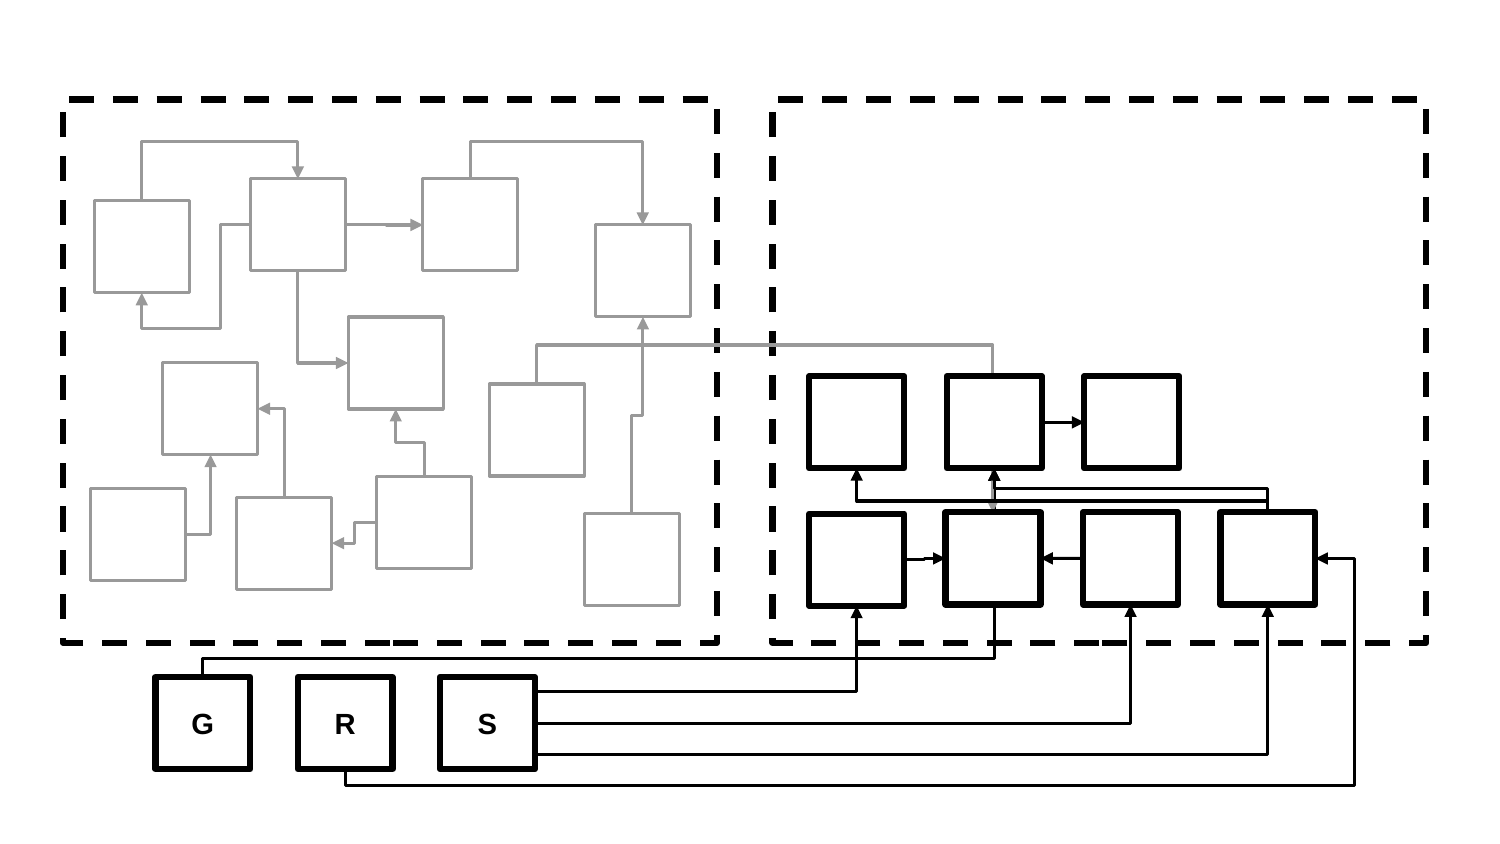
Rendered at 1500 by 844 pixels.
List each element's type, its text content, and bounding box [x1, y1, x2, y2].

text_box [1220, 512, 1316, 605]
text_box [945, 512, 1041, 605]
text_box [376, 476, 472, 569]
text_box G [155, 677, 251, 770]
text_box [94, 200, 190, 293]
text_box [489, 383, 585, 477]
text_box [422, 178, 518, 271]
text_box [90, 488, 186, 581]
text_box [595, 224, 691, 317]
text_box [250, 178, 346, 271]
text_box [1082, 512, 1178, 605]
text_box [809, 376, 905, 469]
text_box [1084, 376, 1180, 469]
text_box [162, 362, 258, 455]
text_box [236, 497, 332, 590]
text_box [584, 513, 680, 606]
text_box S [440, 677, 535, 770]
text_box [809, 513, 905, 606]
text_box [946, 376, 1042, 469]
text_box R [297, 677, 393, 770]
text_box [348, 316, 444, 410]
